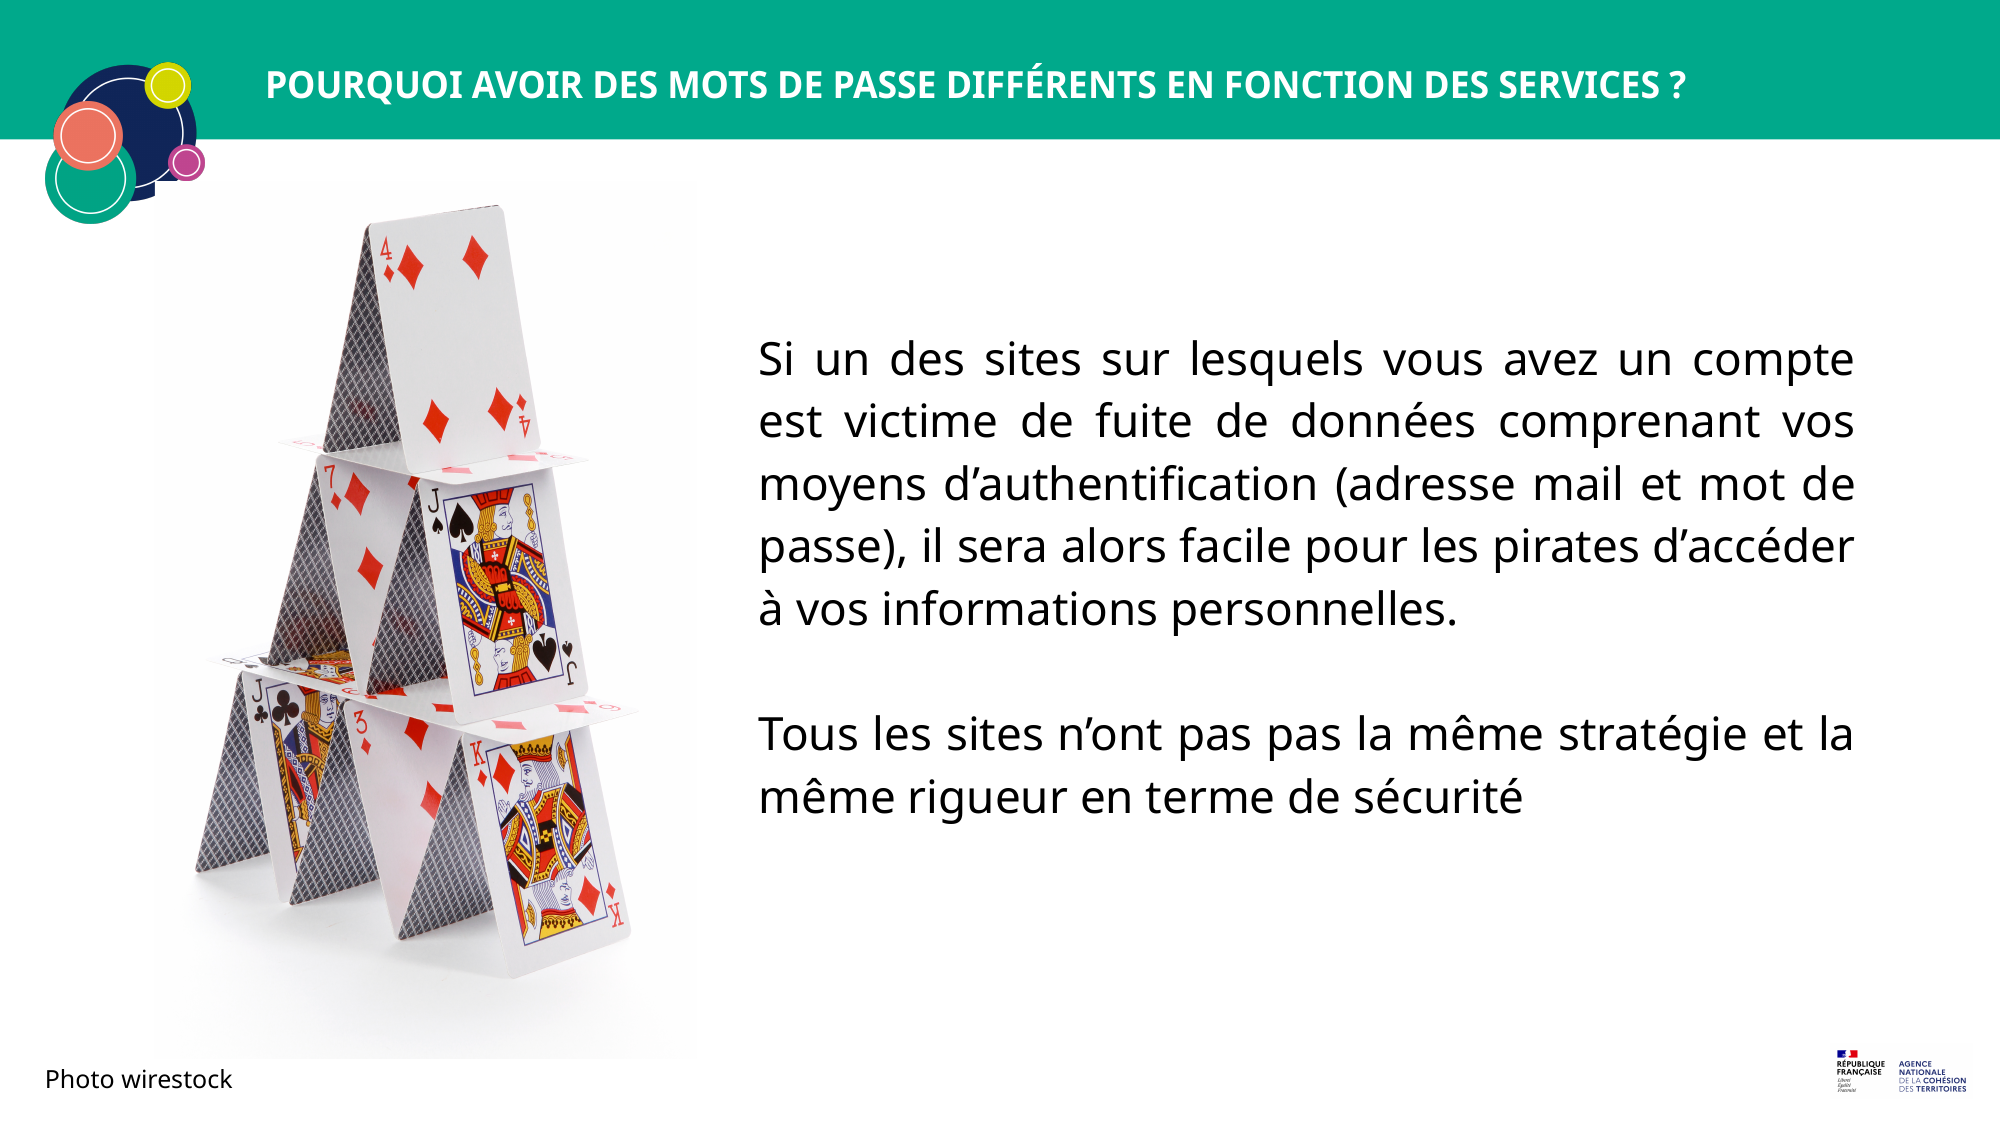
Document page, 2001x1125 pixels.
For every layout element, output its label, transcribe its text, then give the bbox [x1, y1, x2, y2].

text_box POURQUOI AVOIR DES MOTS DE PASSE DIFFÉRENTS EN FONCTION DES SERVICES ? [250, 53, 1986, 114]
picture [1830, 1043, 1973, 1099]
text_box Photo wirestock [23, 1054, 520, 1099]
picture [45, 62, 697, 1059]
text_box Si un des sites sur lesquels vous avez un compte est victime de fuite de données comprenant vos moyens d’authentification (adresse mail et mot de passe), il sera alors facile pour les pirates d’accéder à vos informations personnelles. Tous les sites n’ont pas pas la même stratégie et la même rigueur en terme de sécurité [744, 318, 1872, 760]
